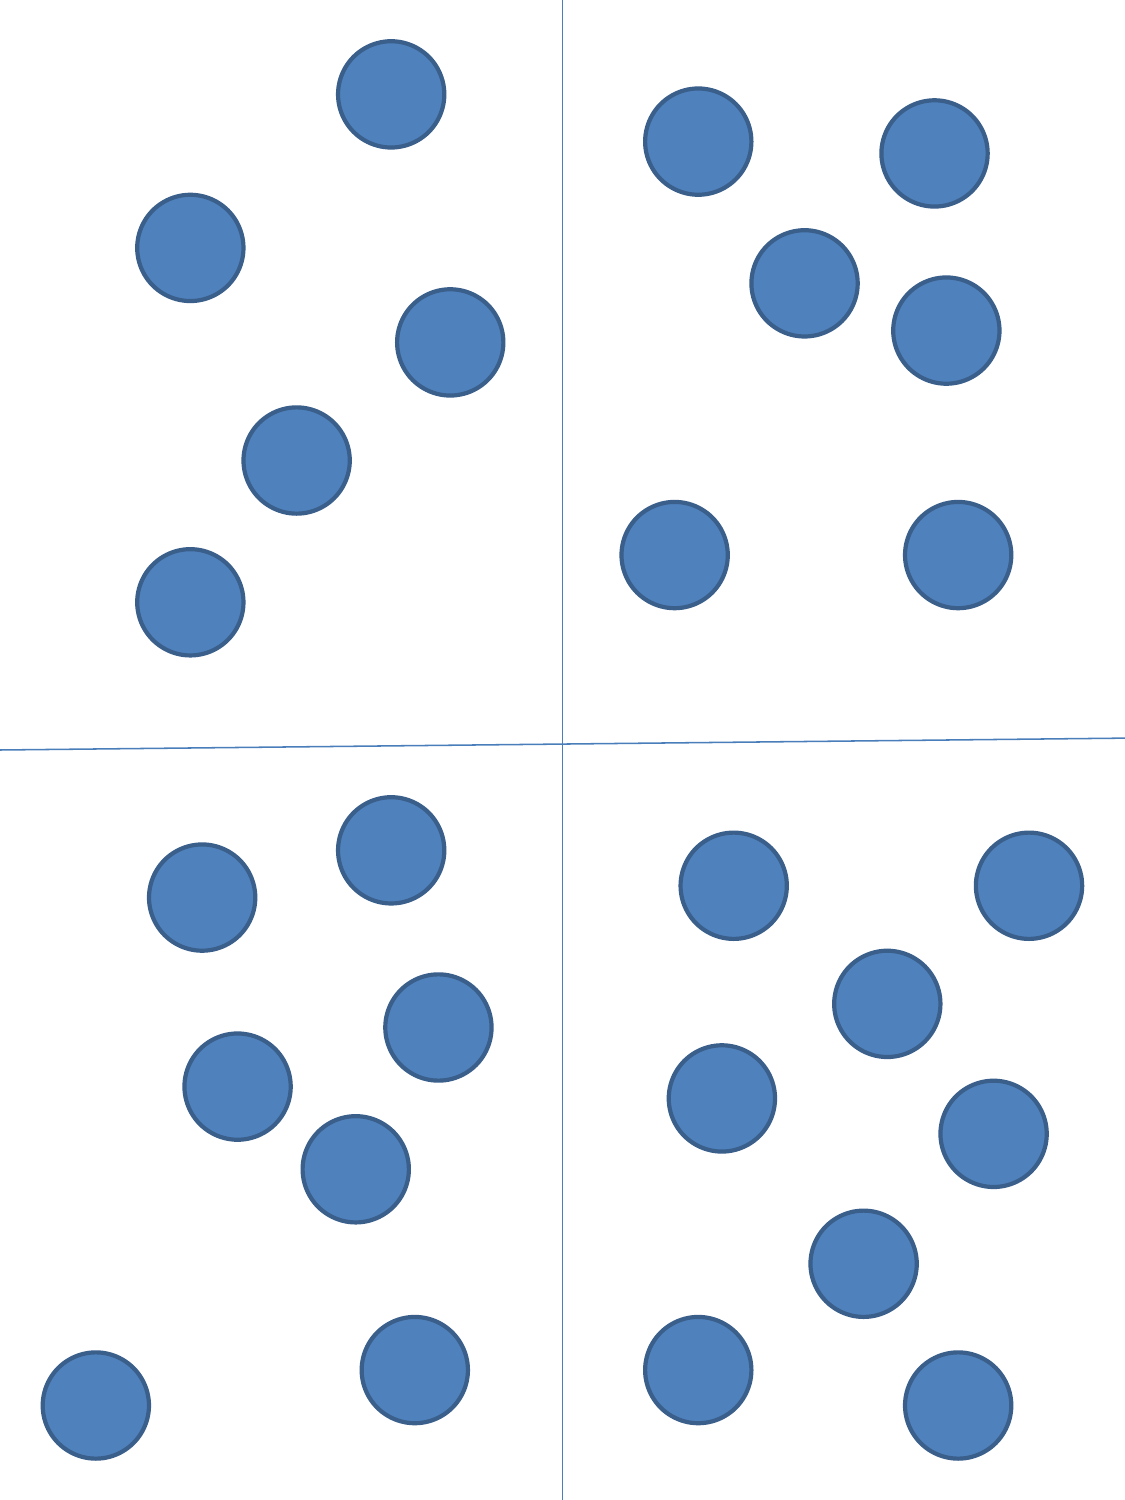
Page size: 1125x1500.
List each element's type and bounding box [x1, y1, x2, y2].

text_box [834, 950, 941, 1058]
text_box [42, 1352, 149, 1459]
text_box [385, 974, 492, 1081]
text_box [881, 100, 988, 207]
text_box [810, 1210, 917, 1317]
text_box [905, 1352, 1012, 1459]
text_box [137, 194, 244, 302]
text_box [751, 230, 858, 337]
text_box [338, 797, 445, 904]
text_box [243, 407, 350, 514]
text_box [338, 41, 445, 148]
text_box [621, 501, 728, 609]
text_box [668, 1045, 776, 1152]
text_box [361, 1316, 468, 1424]
text_box [680, 832, 787, 939]
text_box [975, 832, 1083, 939]
text_box [645, 88, 752, 195]
text_box [940, 1080, 1047, 1188]
text_box [302, 1116, 409, 1223]
text_box [184, 1033, 291, 1140]
text_box [905, 501, 1012, 609]
text_box [148, 844, 256, 951]
text_box [397, 289, 504, 396]
text_box [893, 277, 1000, 384]
text_box [137, 549, 244, 656]
text_box [645, 1316, 752, 1424]
